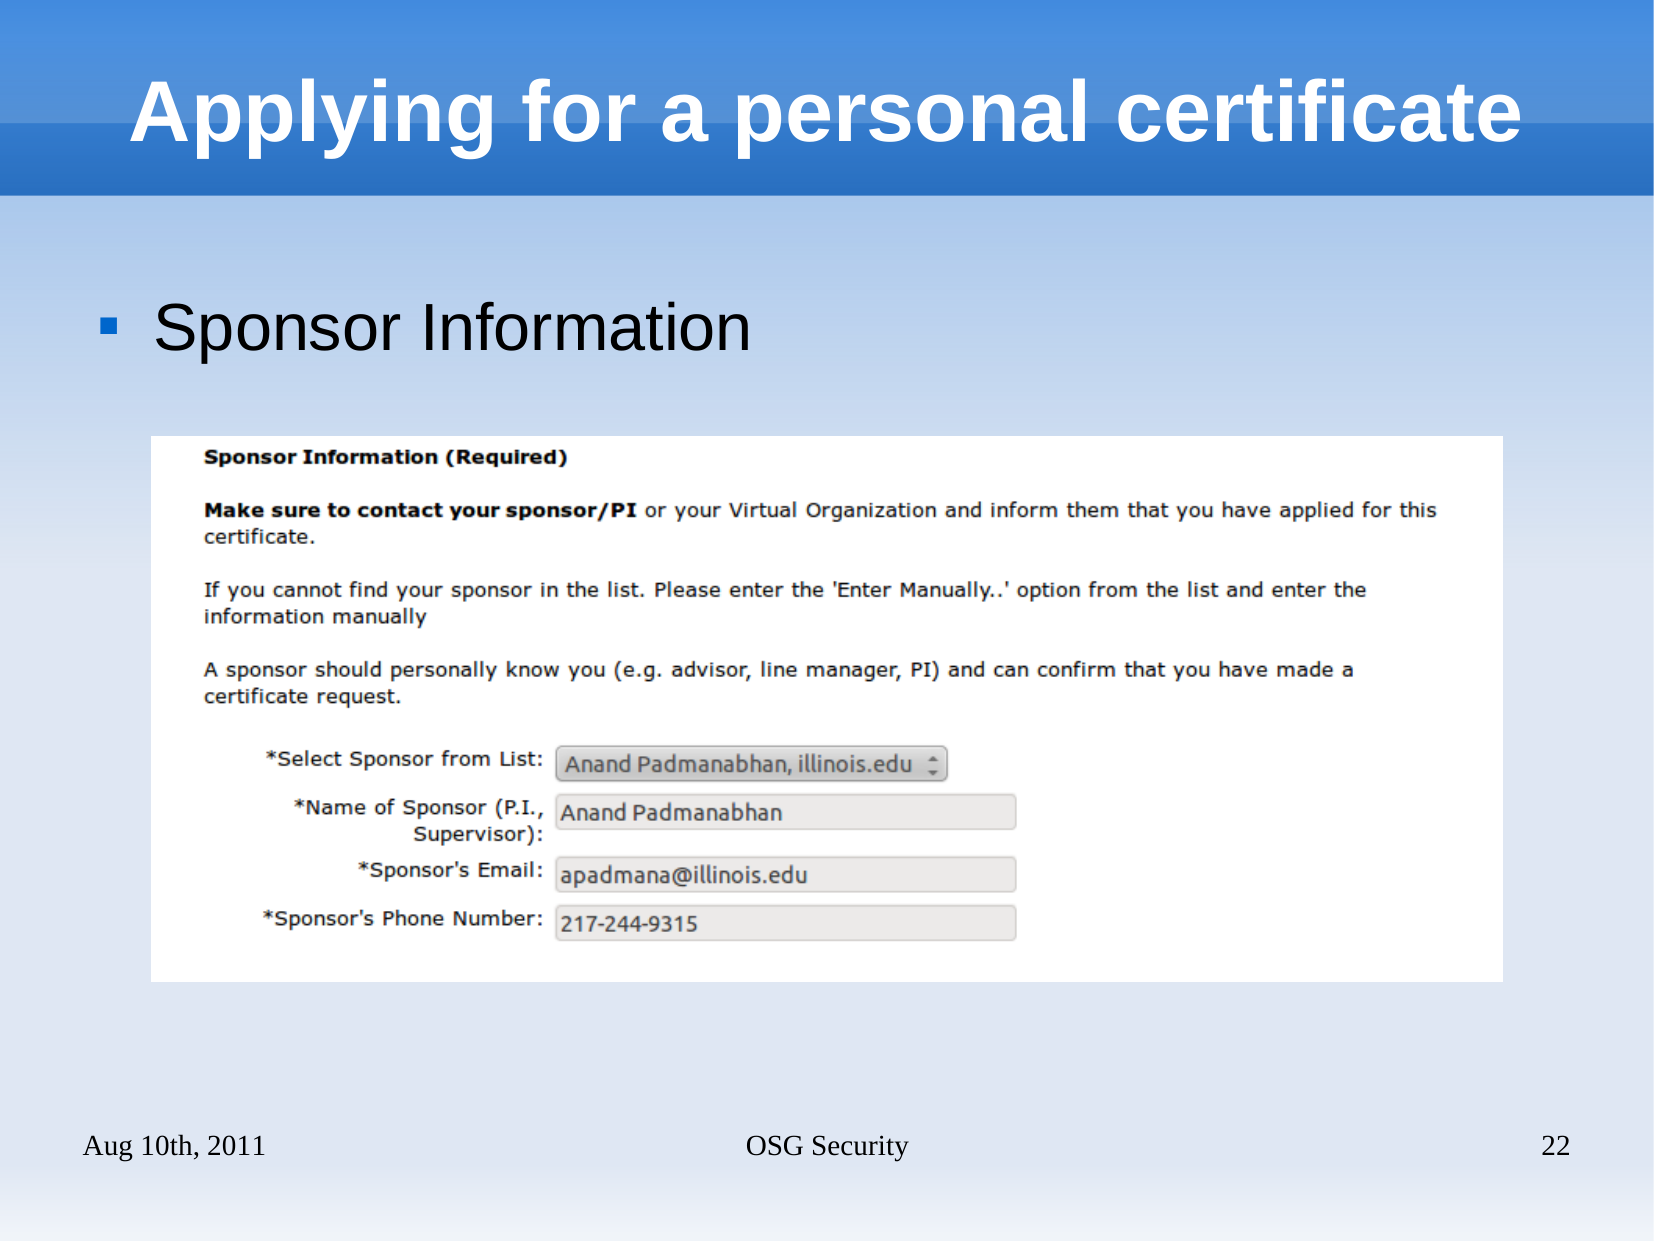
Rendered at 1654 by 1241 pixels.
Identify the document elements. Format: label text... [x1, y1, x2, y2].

picture [0, 0, 1654, 1241]
list Sponsor Information [82, 290, 1571, 1109]
title Applying for a personal certificate [82, 8, 1571, 216]
